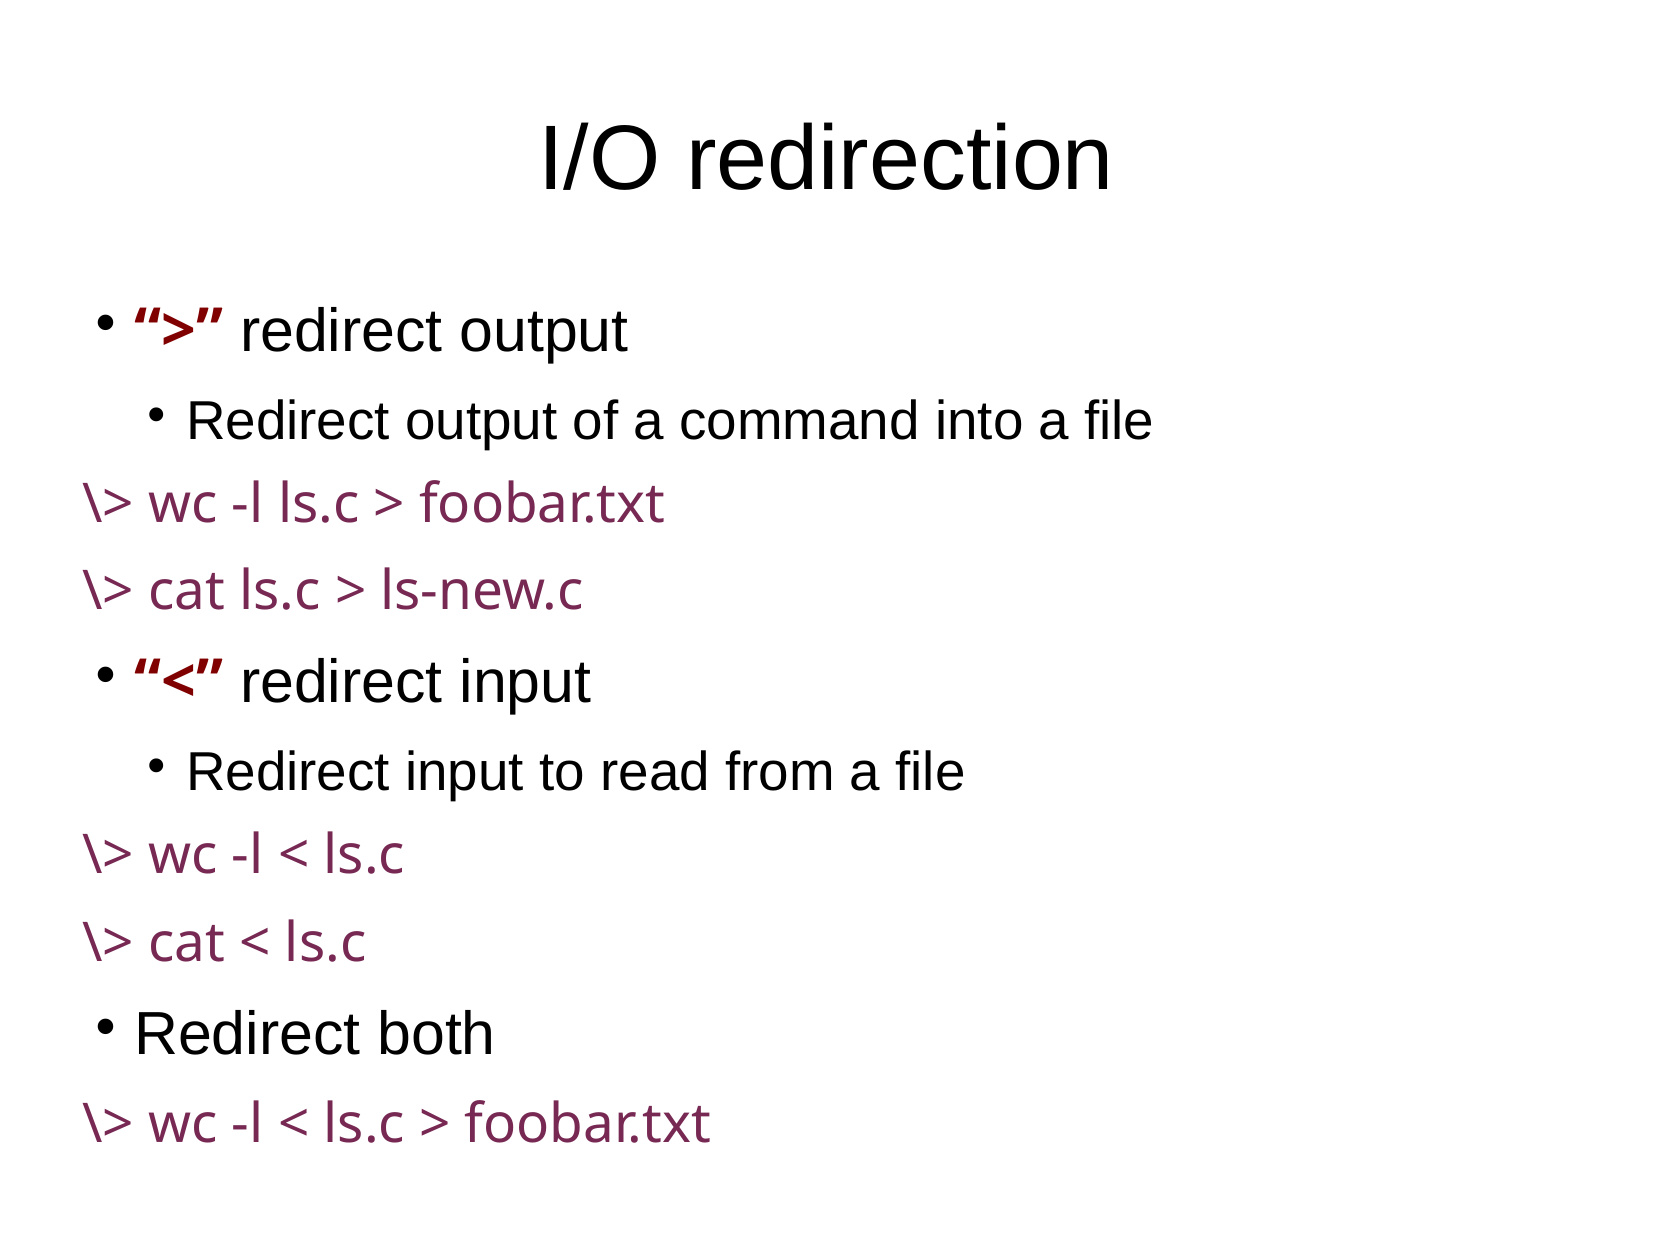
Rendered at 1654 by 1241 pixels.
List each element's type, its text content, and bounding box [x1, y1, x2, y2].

title I/O redirection [82, 49, 1571, 257]
list “>” redirect output Redirect output of a command into a file \> wc -l ls.c > foobar.txt \> cat ls.c > ls-new.c “<” redirect input Redirect input to read from a file \> wc -l < ls.c \> cat < ls.c Redirect both \> wc -l < ls.c > foobar.txt [82, 290, 1571, 1163]
